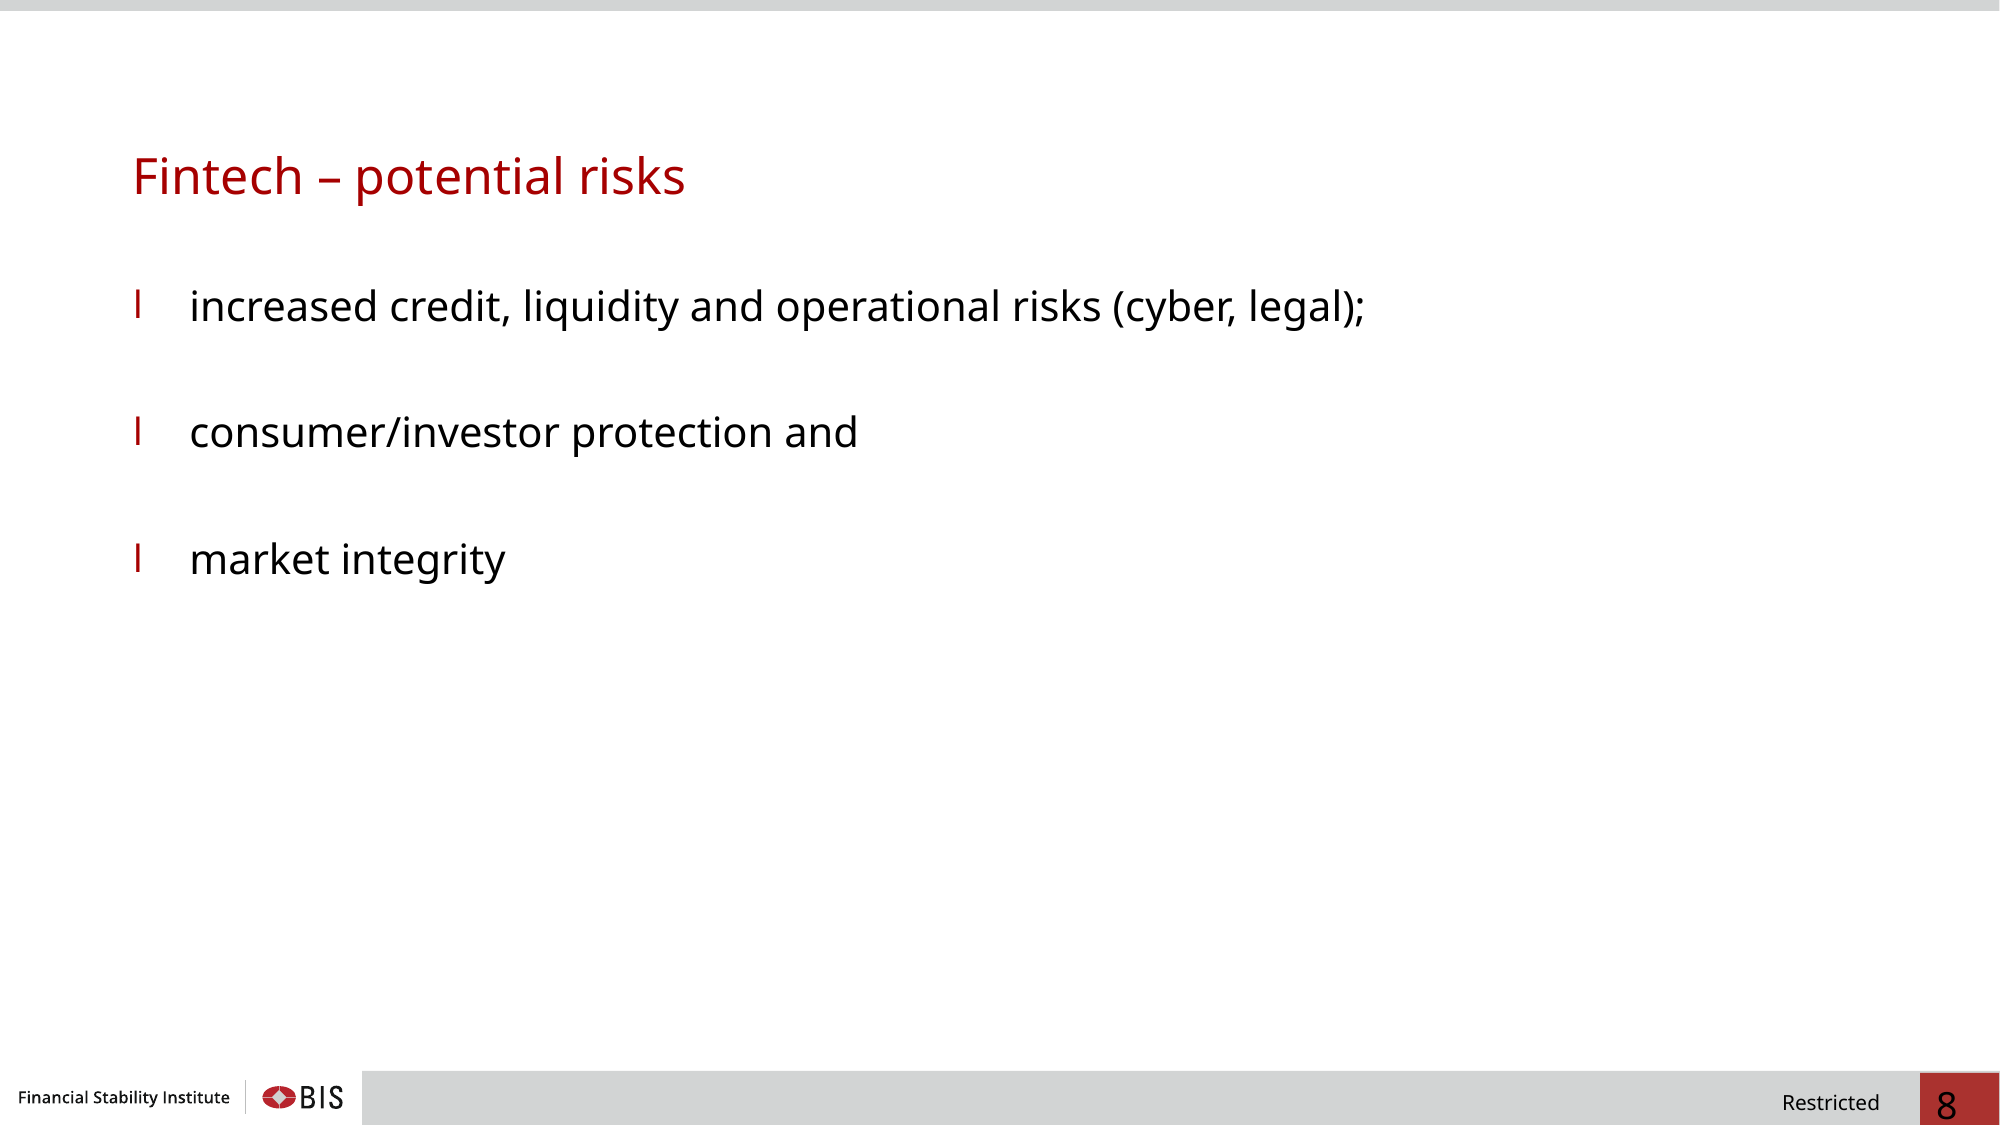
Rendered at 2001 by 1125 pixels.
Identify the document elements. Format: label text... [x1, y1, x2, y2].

title Fintech – potential risks [118, 137, 1863, 214]
slide_number <numéro> [1921, 1074, 2000, 1125]
list increased credit, liquidity and operational risks (cyber, legal); consumer/investor protection and market integrity [118, 267, 1863, 516]
